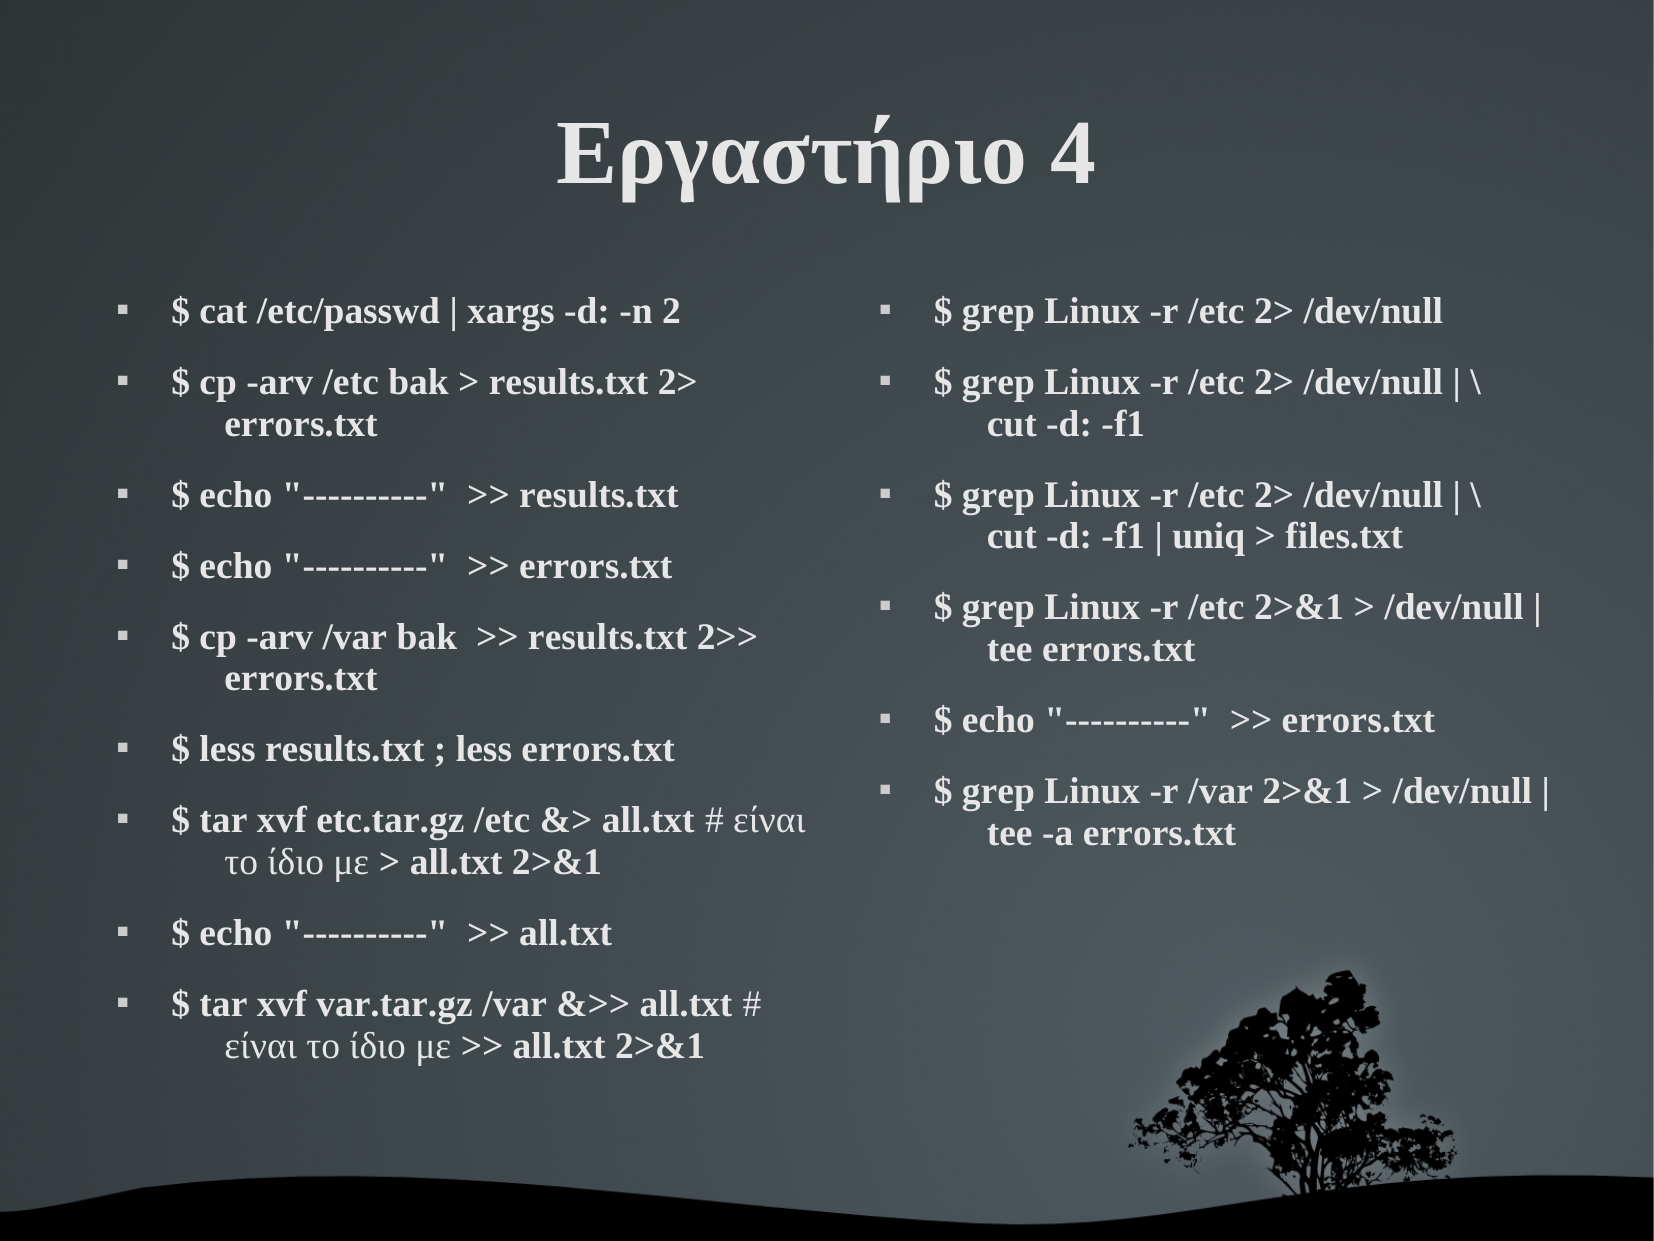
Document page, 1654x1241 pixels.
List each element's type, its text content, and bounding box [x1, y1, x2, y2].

picture [0, 0, 1654, 1241]
title Εργαστήριο 4 [82, 49, 1571, 257]
list $ cat /etc/passwd | xargs -d: -n 2 $ cp -arv /etc bak > results.txt 2> errors.txt $ echo "----------" >> results.txt $ echo "----------" >> errors.txt $ cp -arv /var bak >> results.txt 2>> errors.txt $ less results.txt ; less errors.txt $ tar xvf etc.tar.gz /etc &> all.txt # είναι το ίδιο με > all.txt 2>&1 $ echo "----------" >> all.txt $ tar xvf var.tar.gz /var &>> all.txt # είναι το ίδιο με >> all.txt 2>&1 [82, 290, 809, 1241]
list $ grep Linux -r /etc 2> /dev/null $ grep Linux -r /etc 2> /dev/null | \ cut -d: -f1 $ grep Linux -r /etc 2> /dev/null | \ cut -d: -f1 | uniq > files.txt $ grep Linux -r /etc 2>&1 > /dev/null | tee errors.txt $ echo "----------" >> errors.txt $ grep Linux -r /var 2>&1 > /dev/null | tee -a errors.txt [845, 290, 1572, 1109]
